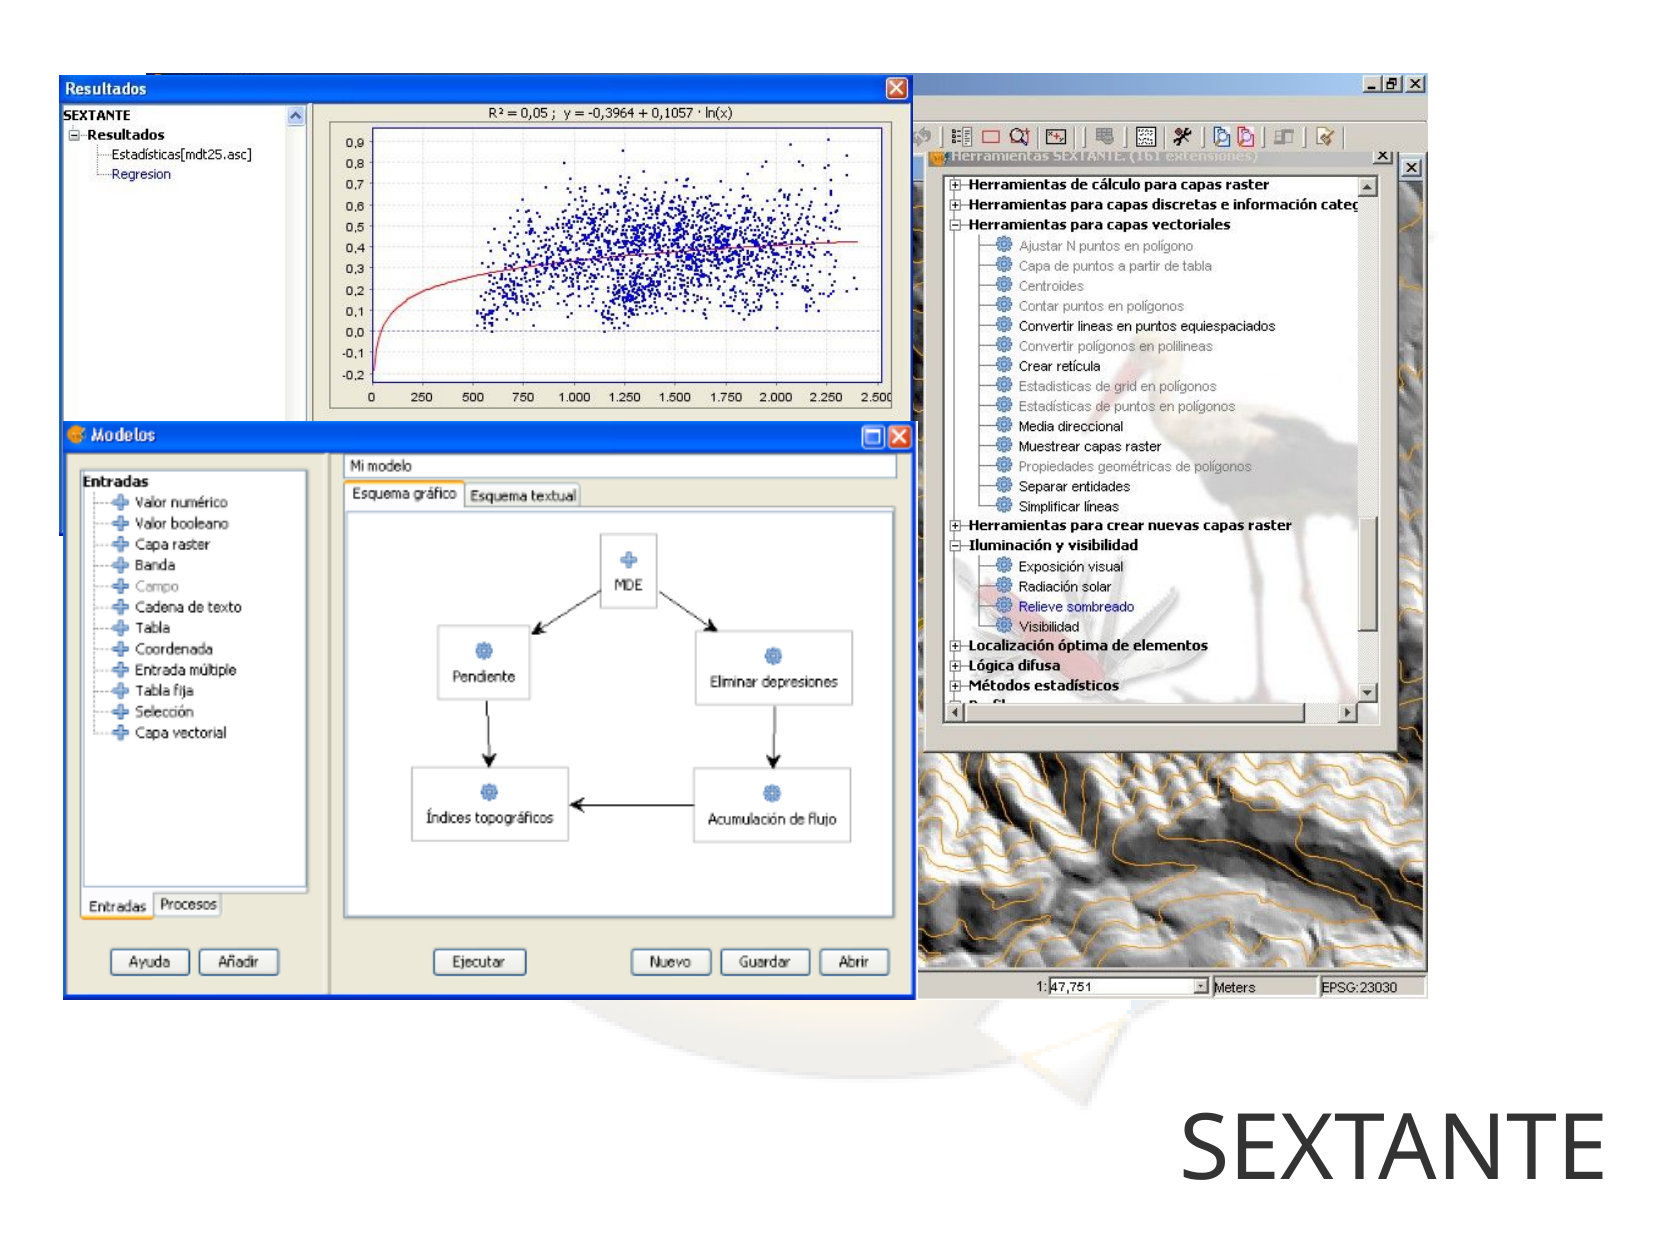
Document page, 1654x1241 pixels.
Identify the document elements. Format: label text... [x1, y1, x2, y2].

picture [59, 73, 1428, 1000]
text_box SEXTANTE [620, 1077, 1625, 1211]
